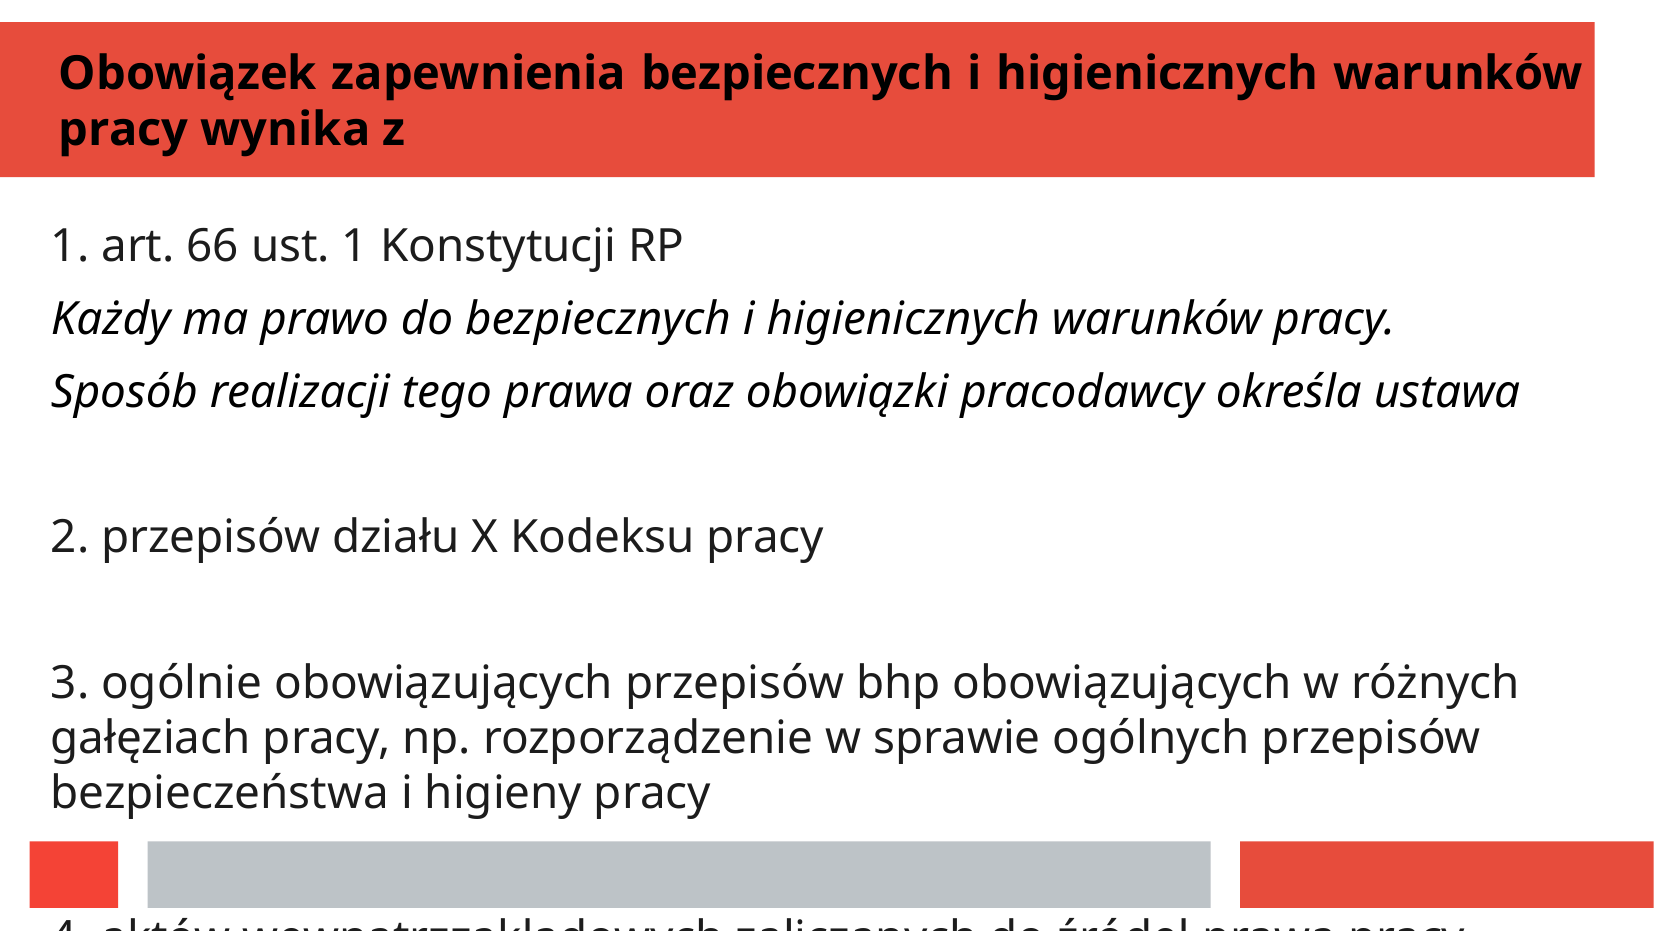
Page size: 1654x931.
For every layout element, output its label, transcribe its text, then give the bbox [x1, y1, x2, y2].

subtitle 1. art. 66 ust. 1 Konstytucji RP Każdy ma prawo do bezpiecznych i higienicznych warunków pracy. Sposób realizacji tego prawa oraz obowiązki pracodawcy określa ustawa 2. przepisów działu X Kodeksu pracy 3. ogólnie obowiązujących przepisów bhp obowiązujących w różnych gałęziach pracy, np. rozporządzenie w sprawie ogólnych przepisów bezpieczeństwa i higieny pracy 4. aktów wewnątrzzakładowych zaliczanych do źródeł prawa pracy [50, 215, 1557, 821]
title Obowiązek zapewnienia bezpiecznych i higienicznych warunków pracy wynika z [59, 41, 1595, 156]
